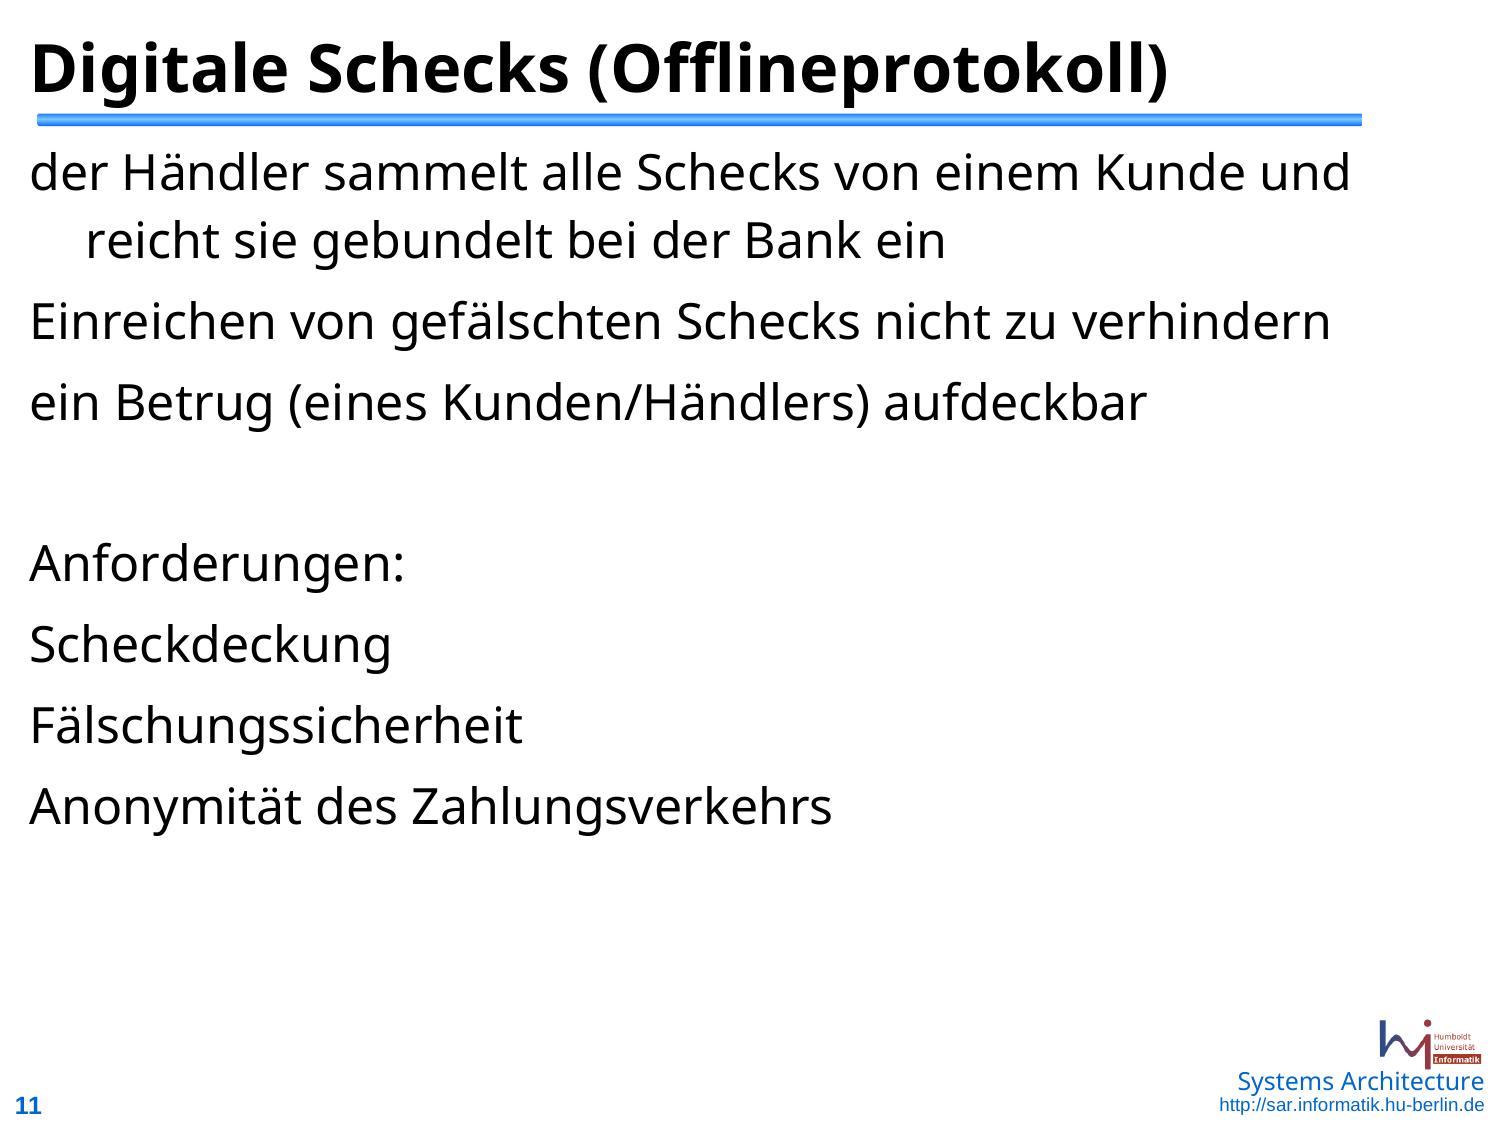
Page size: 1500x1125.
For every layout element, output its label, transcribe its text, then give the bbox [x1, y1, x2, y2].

list der Händler sammelt alle Schecks von einem Kunde und reicht sie gebundelt bei der Bank ein Einreichen von gefälschten Schecks nicht zu verhindern ein Betrug (eines Kunden/Händlers) aufdeckbar Anforderungen: Scheckdeckung Fälschungssicherheit Anonymität des Zahlungsverkehrs [29, 137, 1500, 1044]
title Digitale Schecks (Offlineprotokoll) [29, 26, 1500, 108]
picture [1376, 1044, 1483, 1071]
